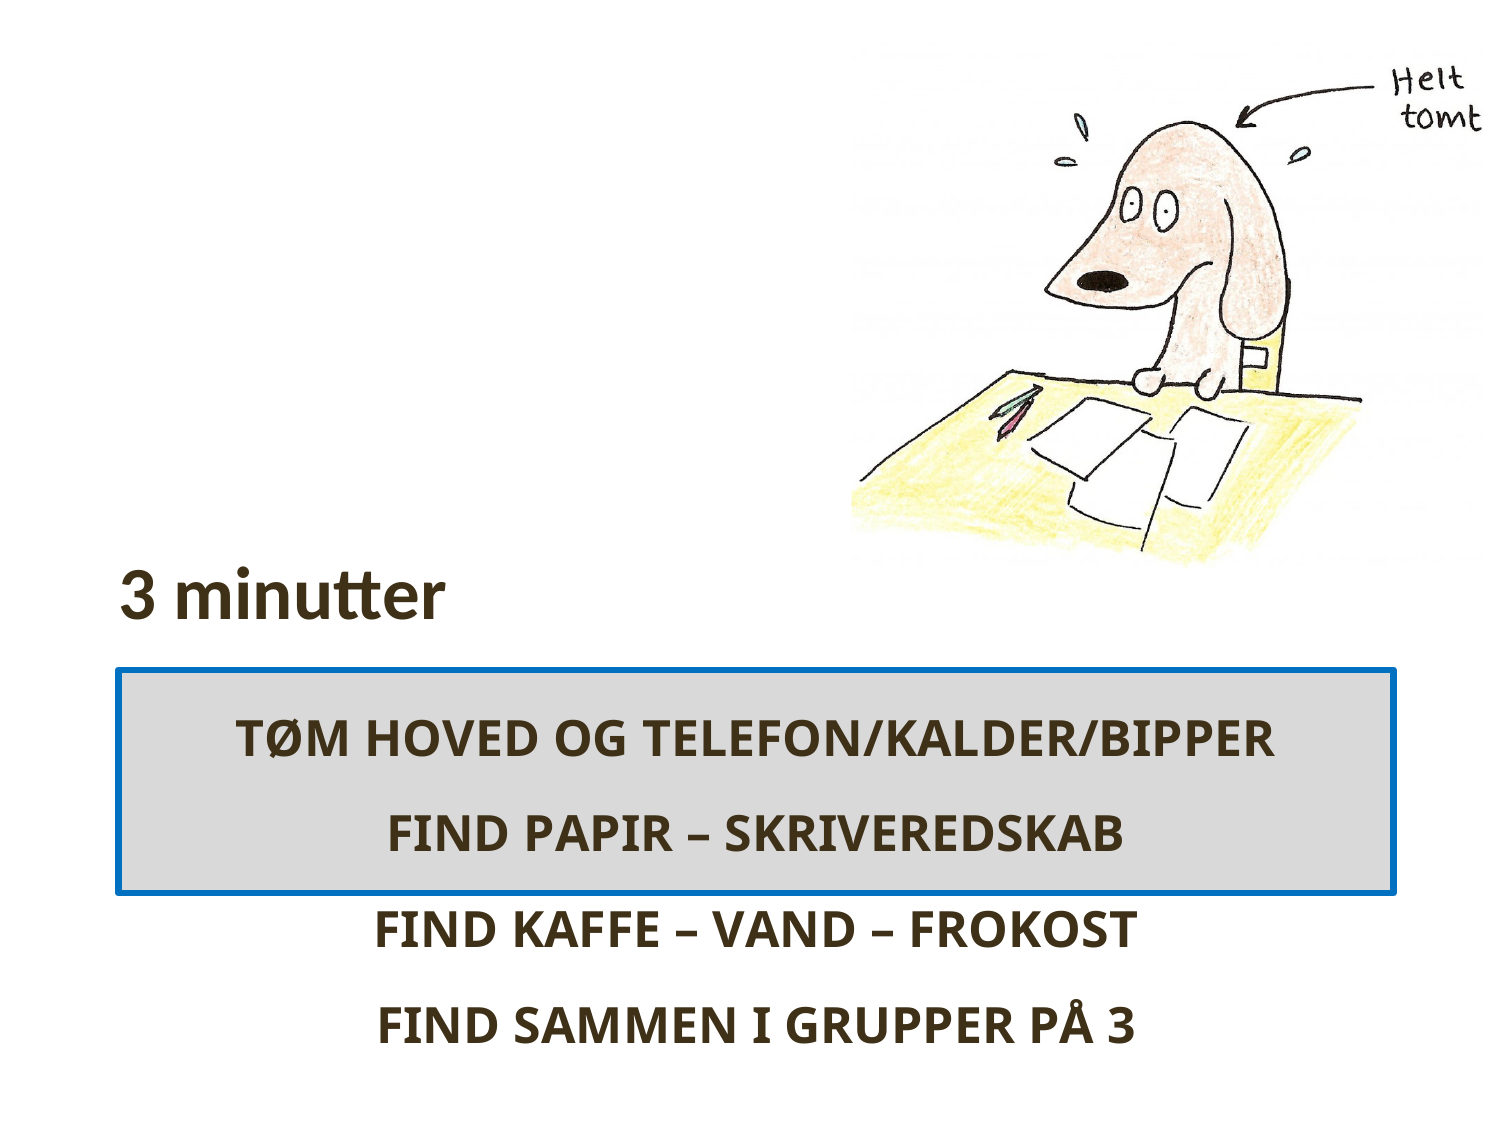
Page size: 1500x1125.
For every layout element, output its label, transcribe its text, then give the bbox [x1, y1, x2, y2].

title Tøm hoved og telefon/kalder/Bipper Find papir – skriveredskab Find kaffe – vand – frokost Find sammen i grupper på 3 [118, 669, 1394, 894]
list 3 minutter [118, 388, 1394, 635]
picture [851, 42, 1483, 569]
